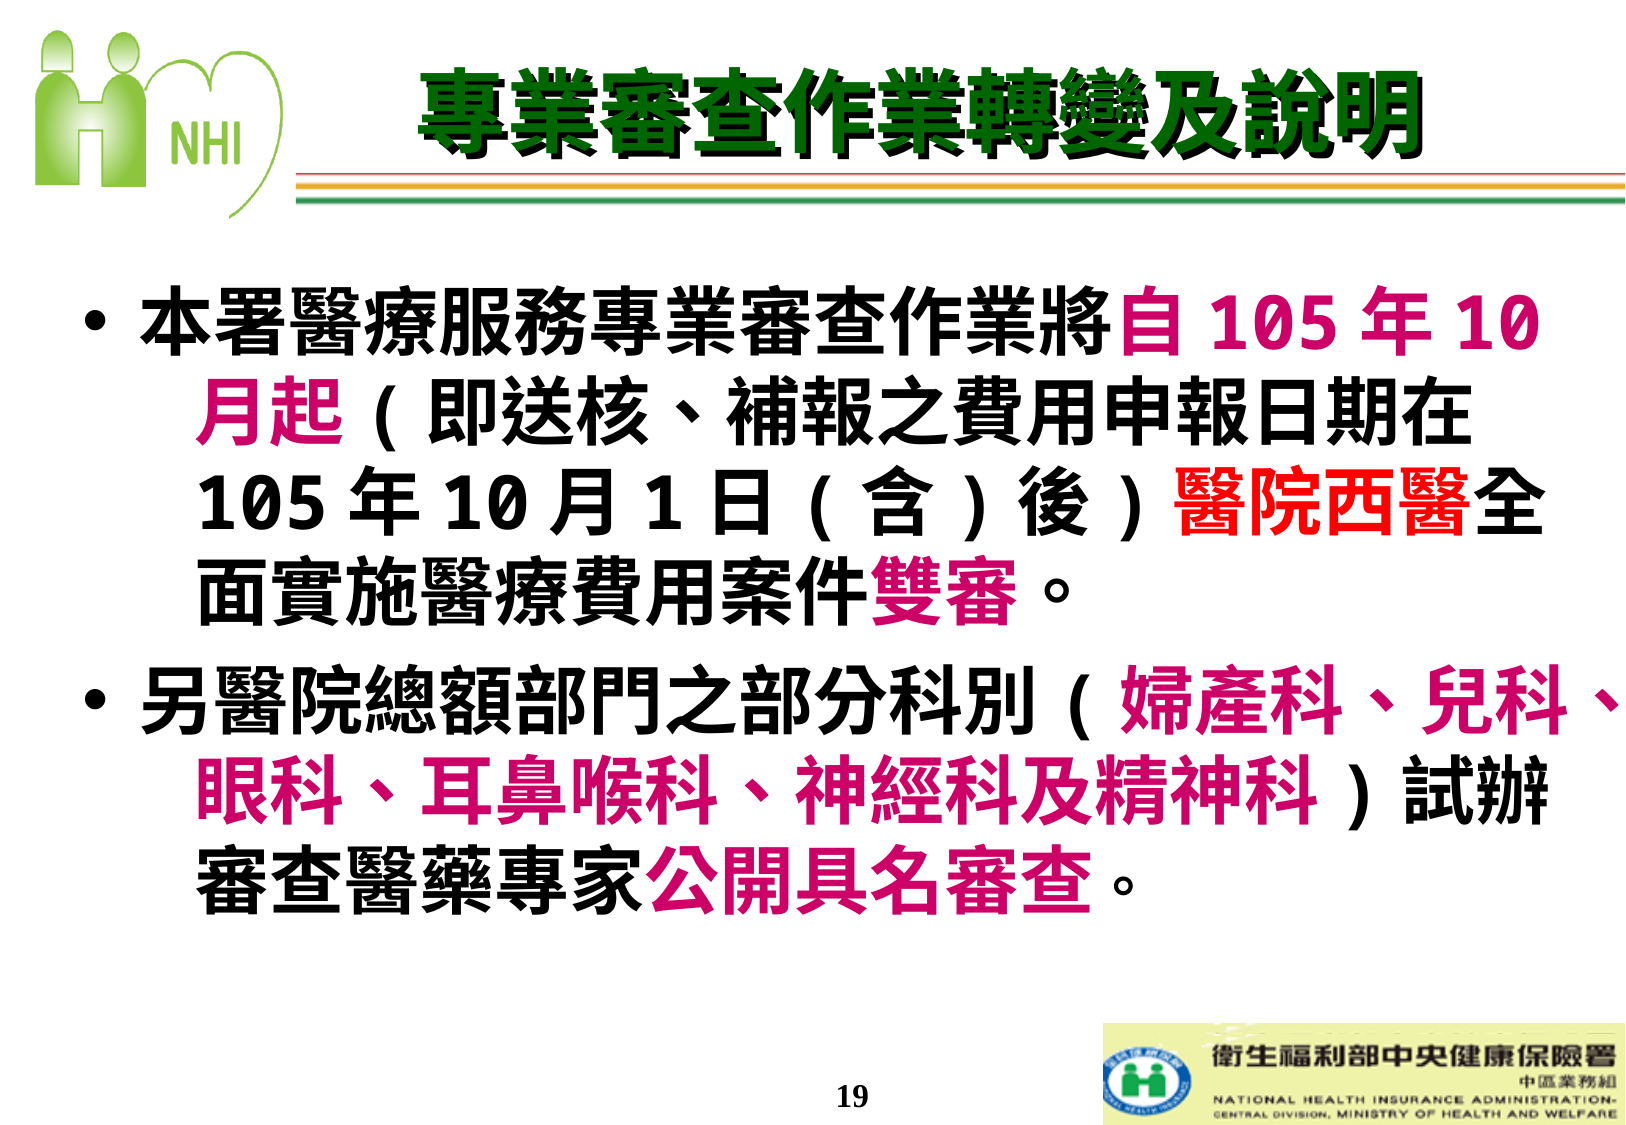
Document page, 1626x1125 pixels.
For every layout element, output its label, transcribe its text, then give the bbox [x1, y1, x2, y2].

list 本署醫療服務專業審查作業將自105年10月起(即送核、補報之費用申報日期在105年10月1日(含)後)醫院西醫全面實施醫療費用案件雙審。 另醫院總額部門之部分科別(婦產科、兒科、眼科、耳鼻喉科、神經科及精神科)試辦審查醫藥專家公開具名審查。 [67, 267, 1589, 941]
text_box 專業審查作業轉變及說明 [246, 19, 1593, 200]
